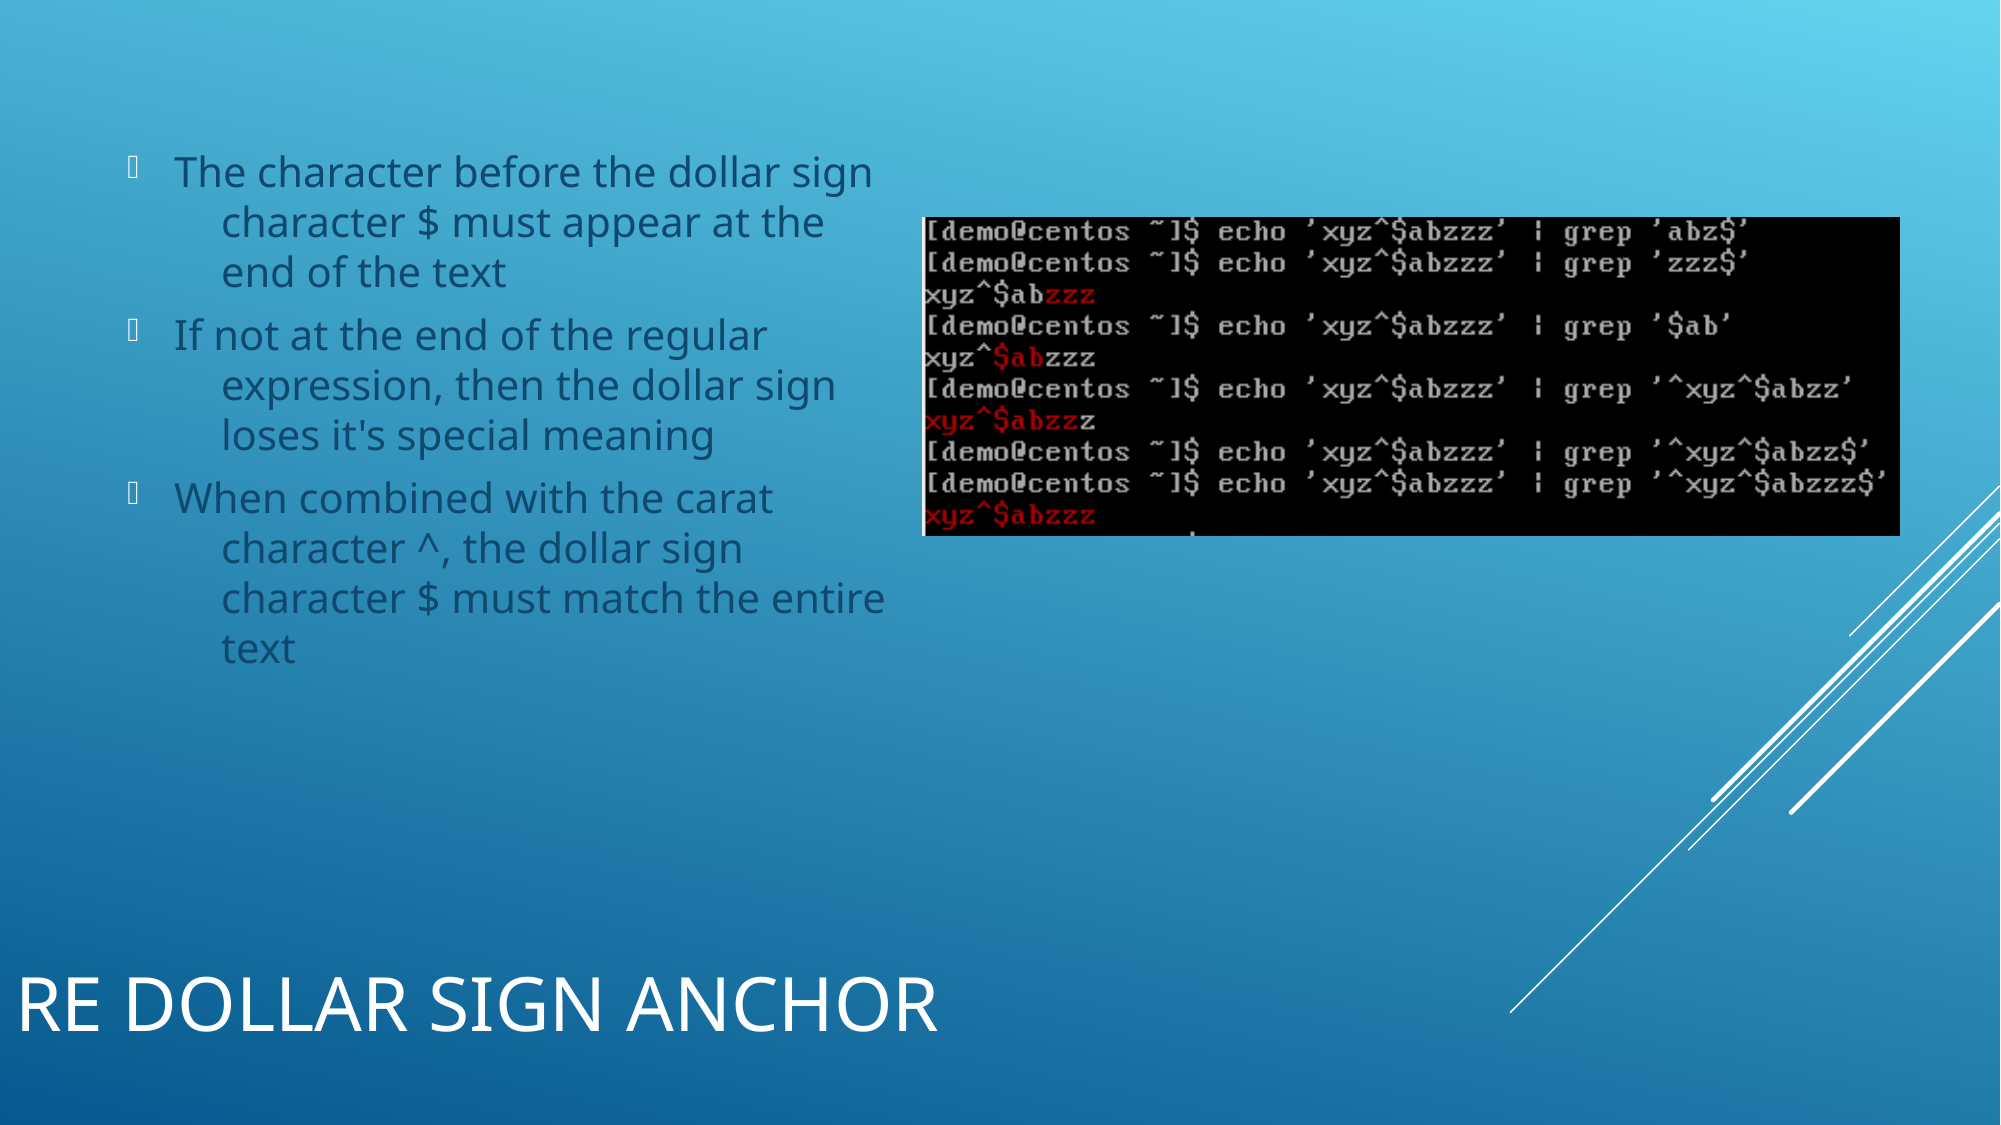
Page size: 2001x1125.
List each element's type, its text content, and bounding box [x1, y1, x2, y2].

title re dollar sign anchor [0, 877, 1401, 1125]
picture [922, 217, 1900, 536]
list The character before the dollar sign character $ must appear at the end of the text If not at the end of the regular expression, then the dollar sign loses it's special meaning When combined with the carat character ^, the dollar sign character $ must match the entire text [112, 112, 923, 706]
